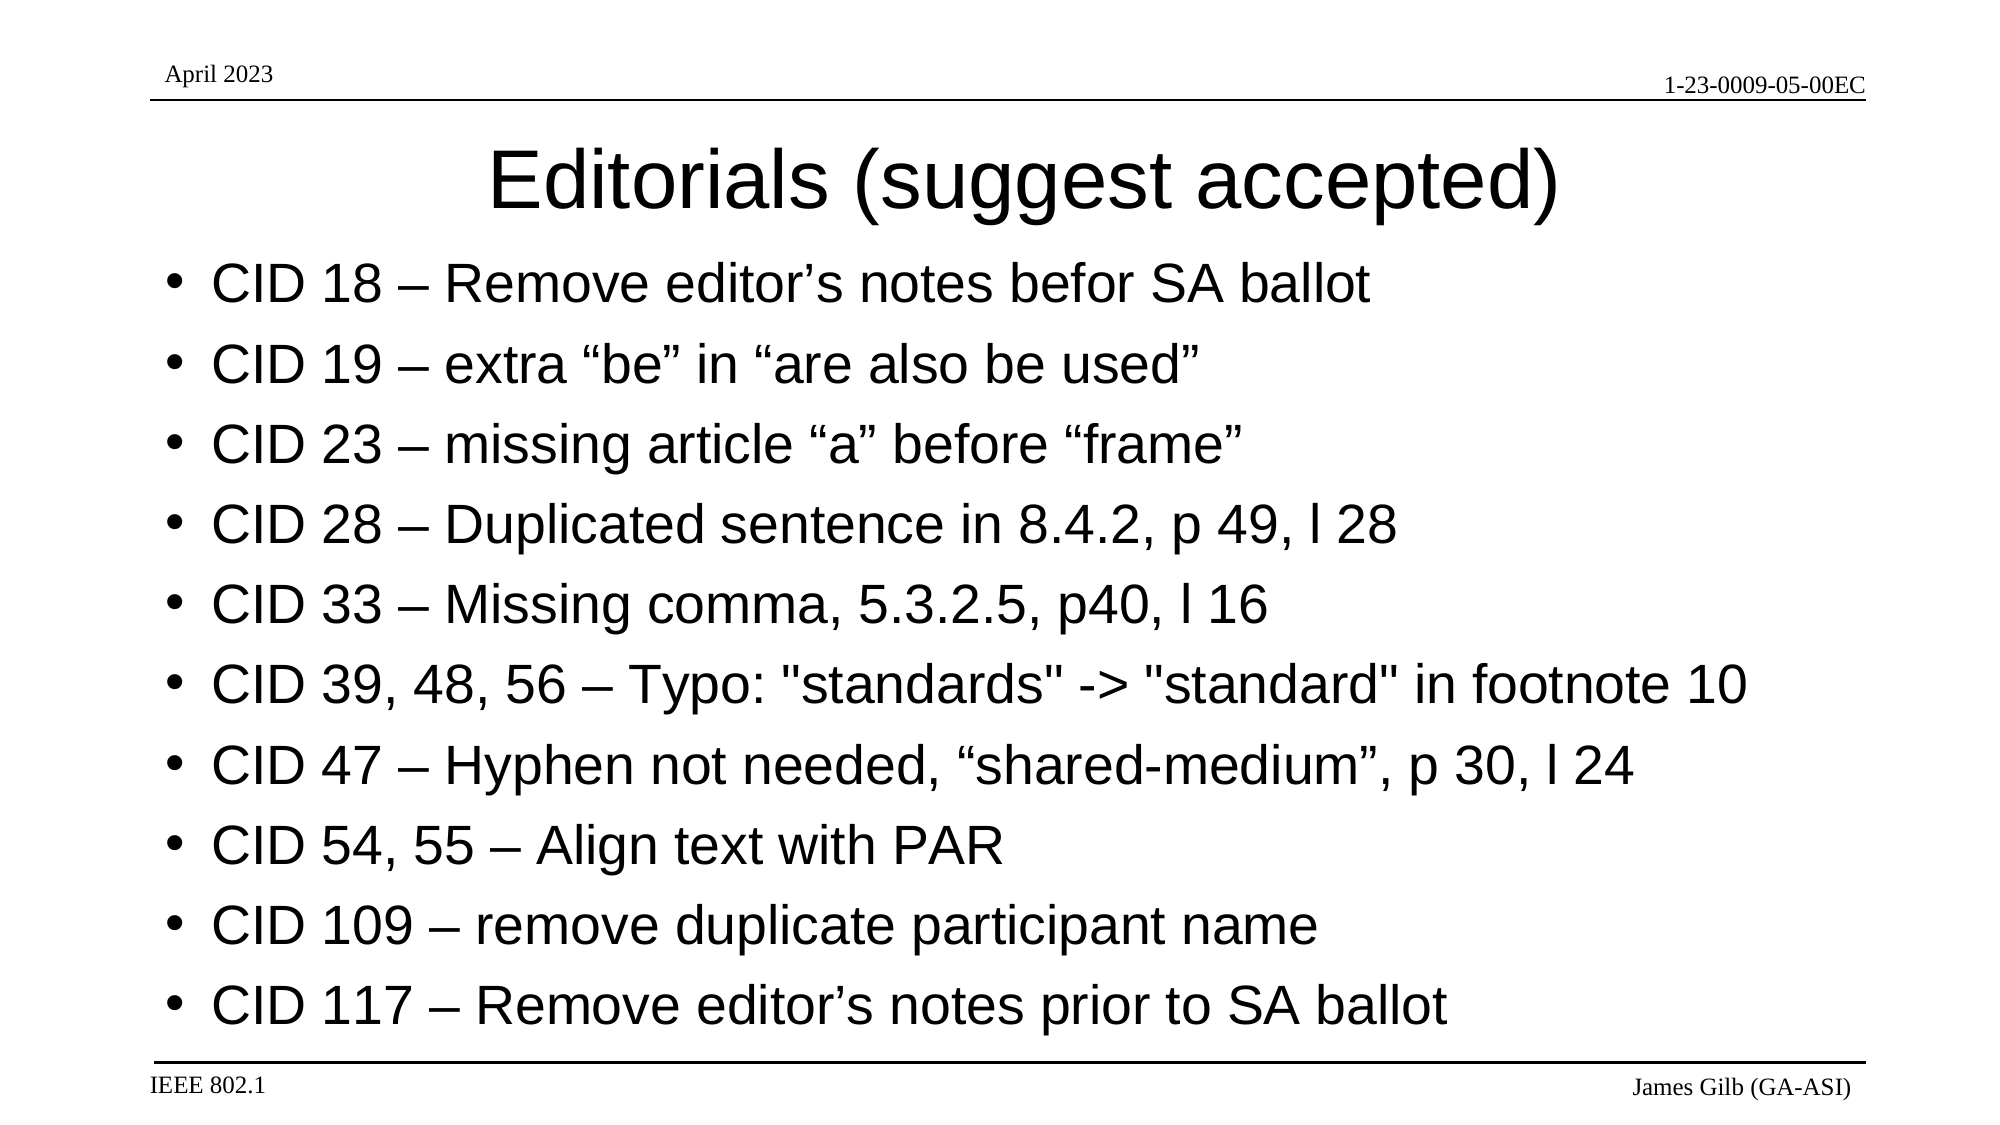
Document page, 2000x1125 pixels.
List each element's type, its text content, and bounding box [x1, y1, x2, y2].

list CID 18 – Remove editor’s notes befor SA ballot CID 19 – extra “be” in “are also be used” CID 23 – missing article “a” before “frame” CID 28 – Duplicated sentence in 8.4.2, p 49, l 28 CID 33 – Missing comma, 5.3.2.5, p40, l 16 CID 39, 48, 56 – Typo: "standards" -> "standard" in footnote 10 CID 47 – Hyphen not needed, “shared-medium”, p 30, l 24 CID 54, 55 – Align text with PAR CID 109 – remove duplicate participant name CID 117 – Remove editor’s notes prior to SA ballot [149, 239, 1900, 1051]
title Editorials (suggest accepted) [149, 112, 1900, 238]
